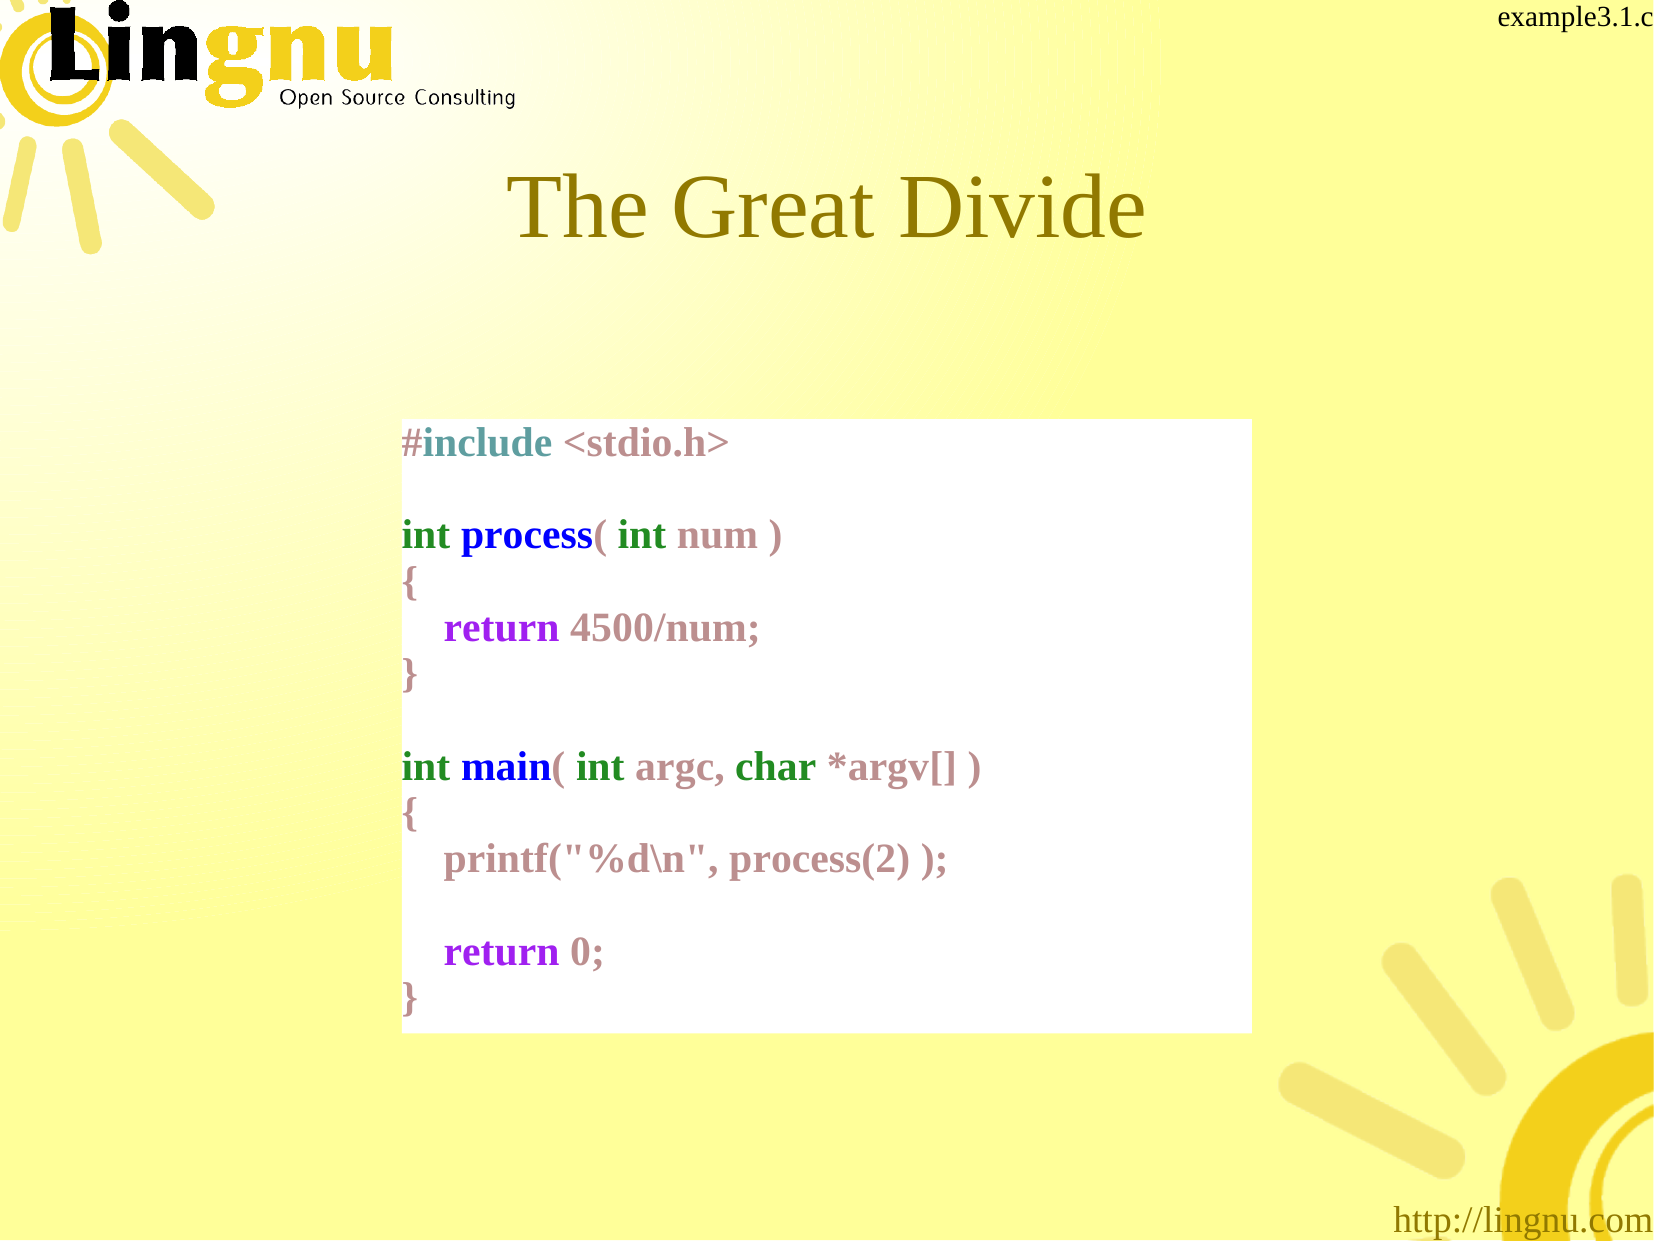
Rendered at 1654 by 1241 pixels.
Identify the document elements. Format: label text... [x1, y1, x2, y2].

title The Great Divide [121, 102, 1534, 311]
picture [0, 0, 516, 256]
text_box example3.1.c [1497, 0, 1654, 33]
text_box #include <stdio.h> int process( int num ) { return 4500/num; } int main( int argc, char *argv[] ) { printf("%d\n", process(2) ); return 0; } [401, 419, 1252, 1034]
picture [1256, 871, 1654, 1241]
